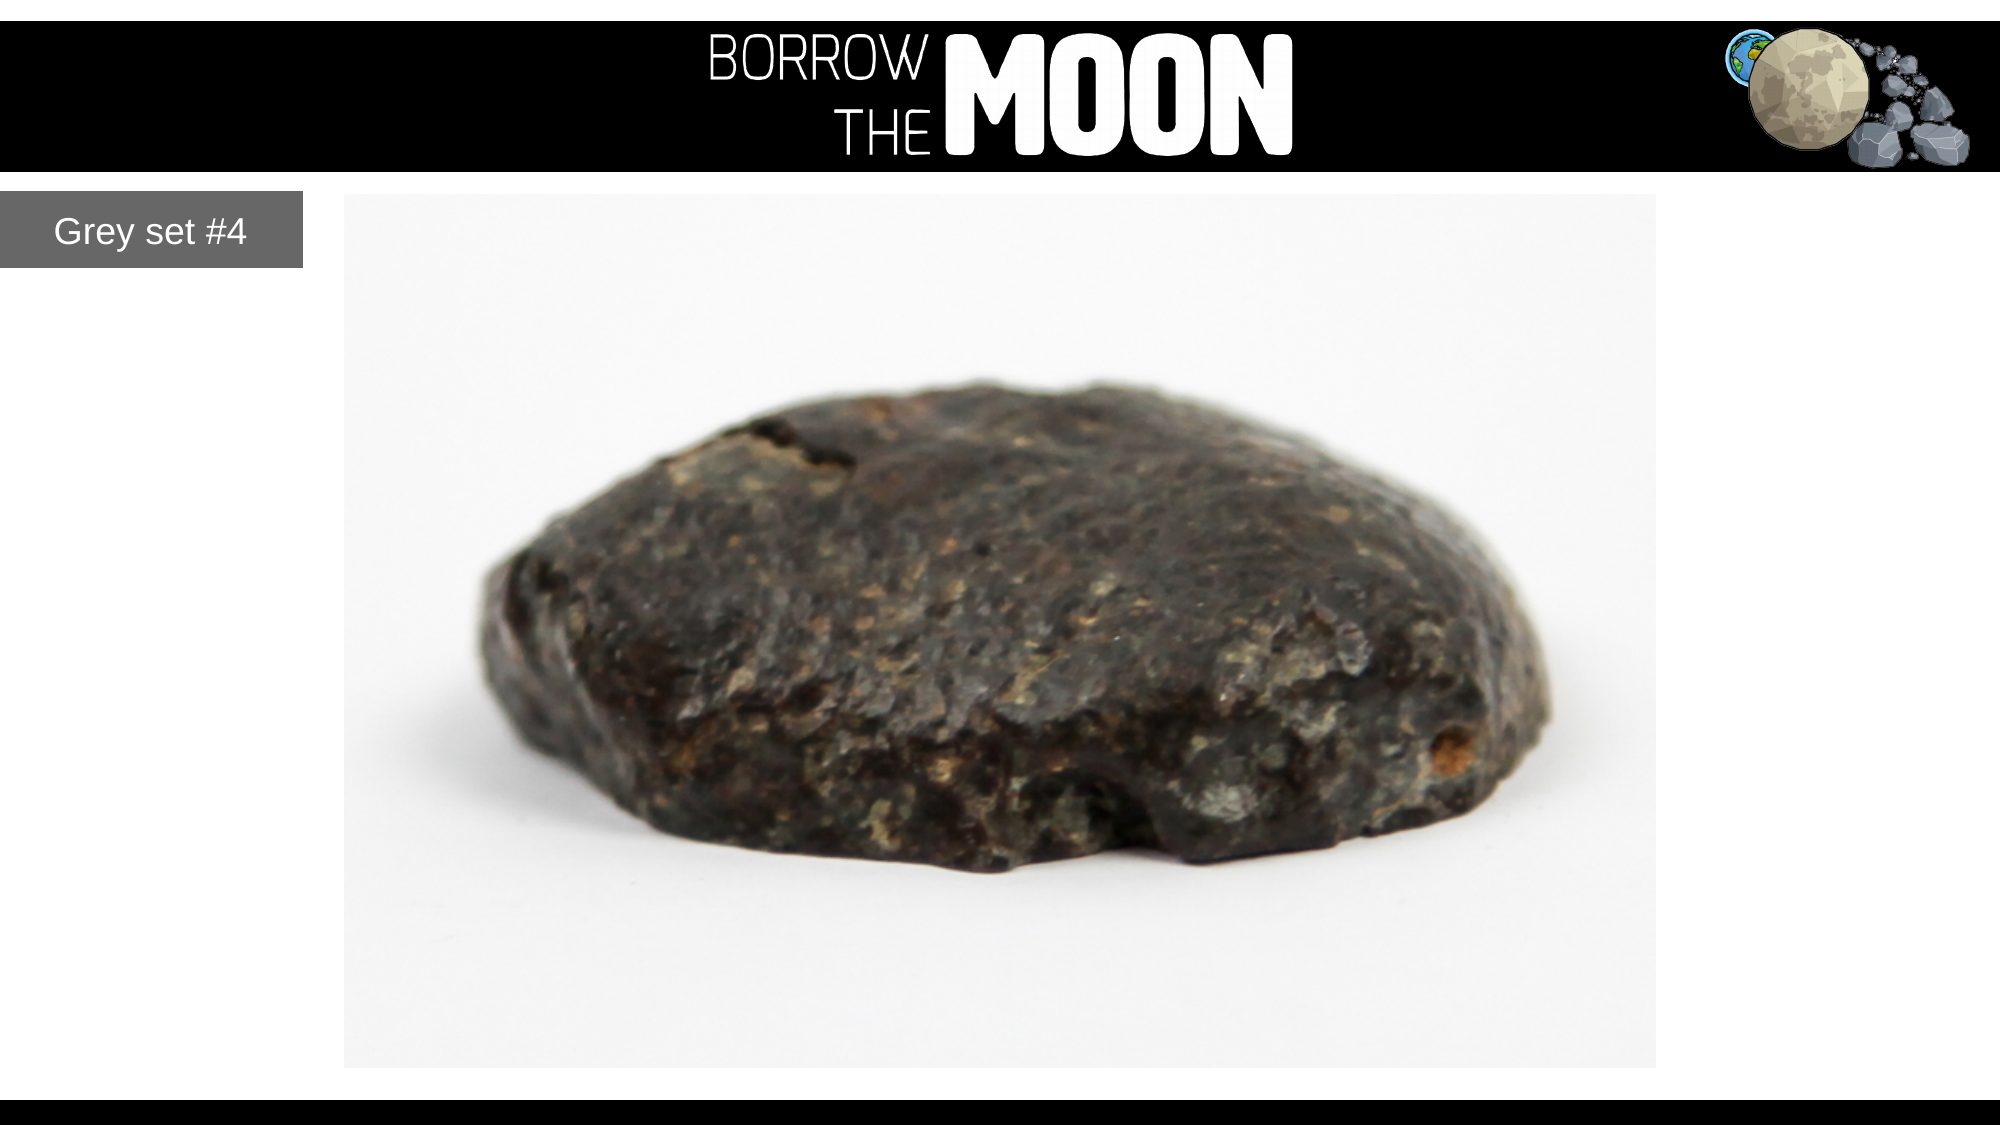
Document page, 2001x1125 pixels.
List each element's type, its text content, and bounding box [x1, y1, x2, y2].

text_box Grey set #4 [0, 191, 303, 268]
picture [344, 194, 1656, 1068]
